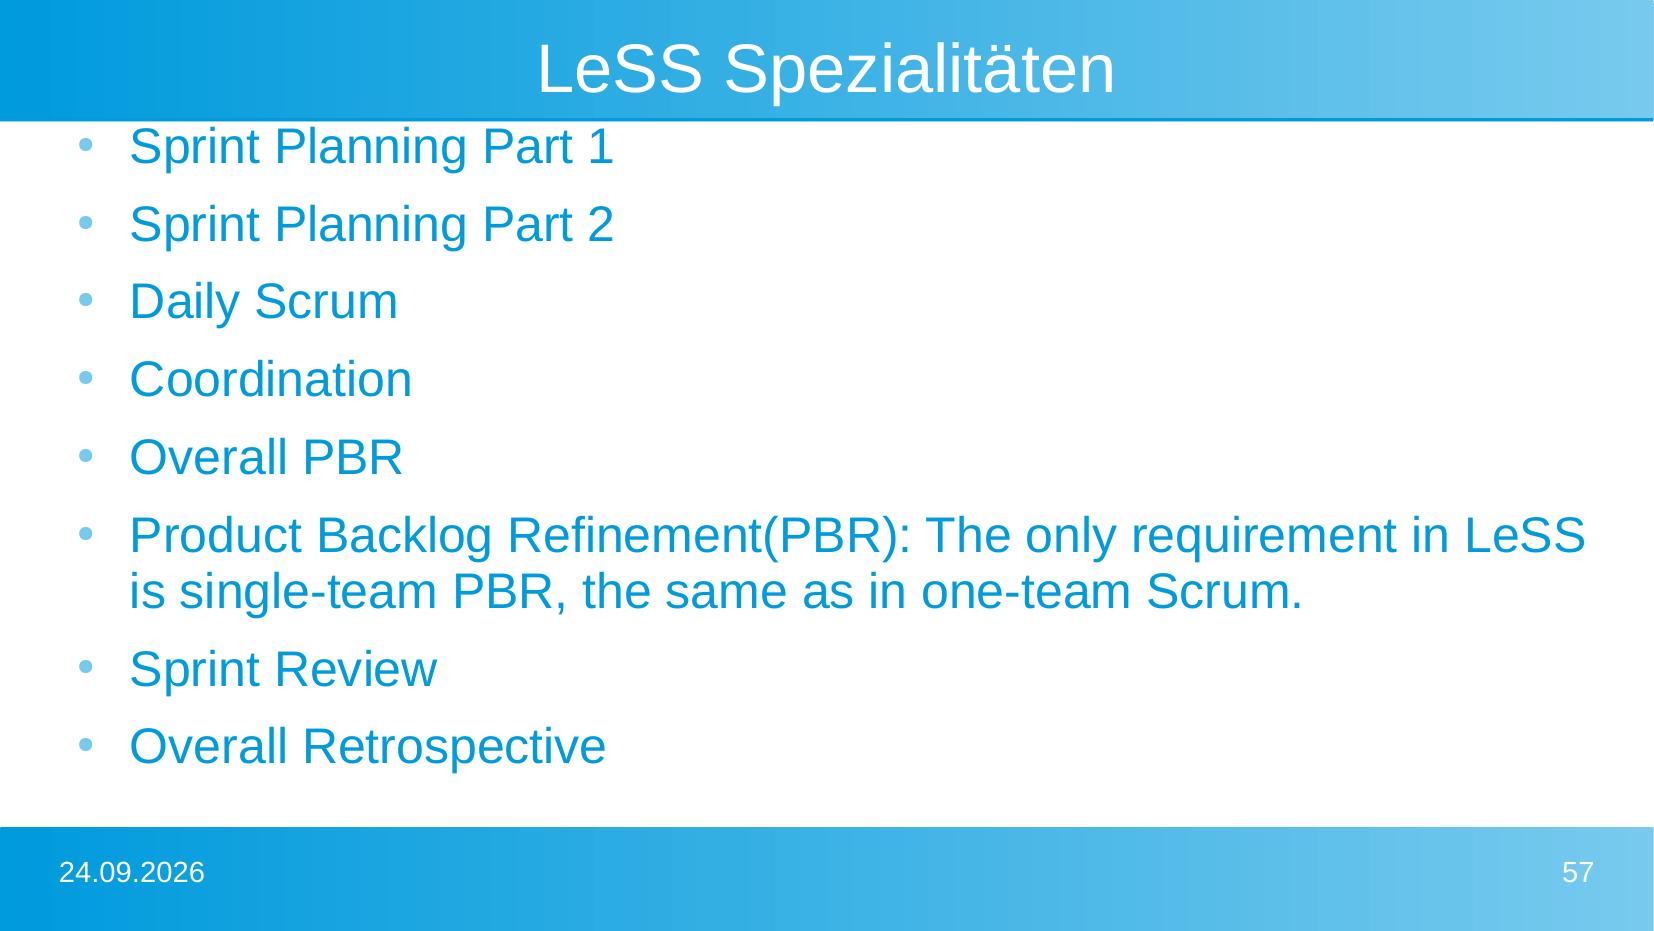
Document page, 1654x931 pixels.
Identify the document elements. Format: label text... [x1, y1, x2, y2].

list Sprint Planning Part 1 Sprint Planning Part 2 Daily Scrum Coordination Overall PBR Product Backlog Refinement(PBR): The only requirement in LeSS is single-team PBR, the same as in one-team Scrum. Sprint Review Overall Retrospective [59, 118, 1595, 798]
title LeSS Spezialitäten [59, 29, 1595, 108]
